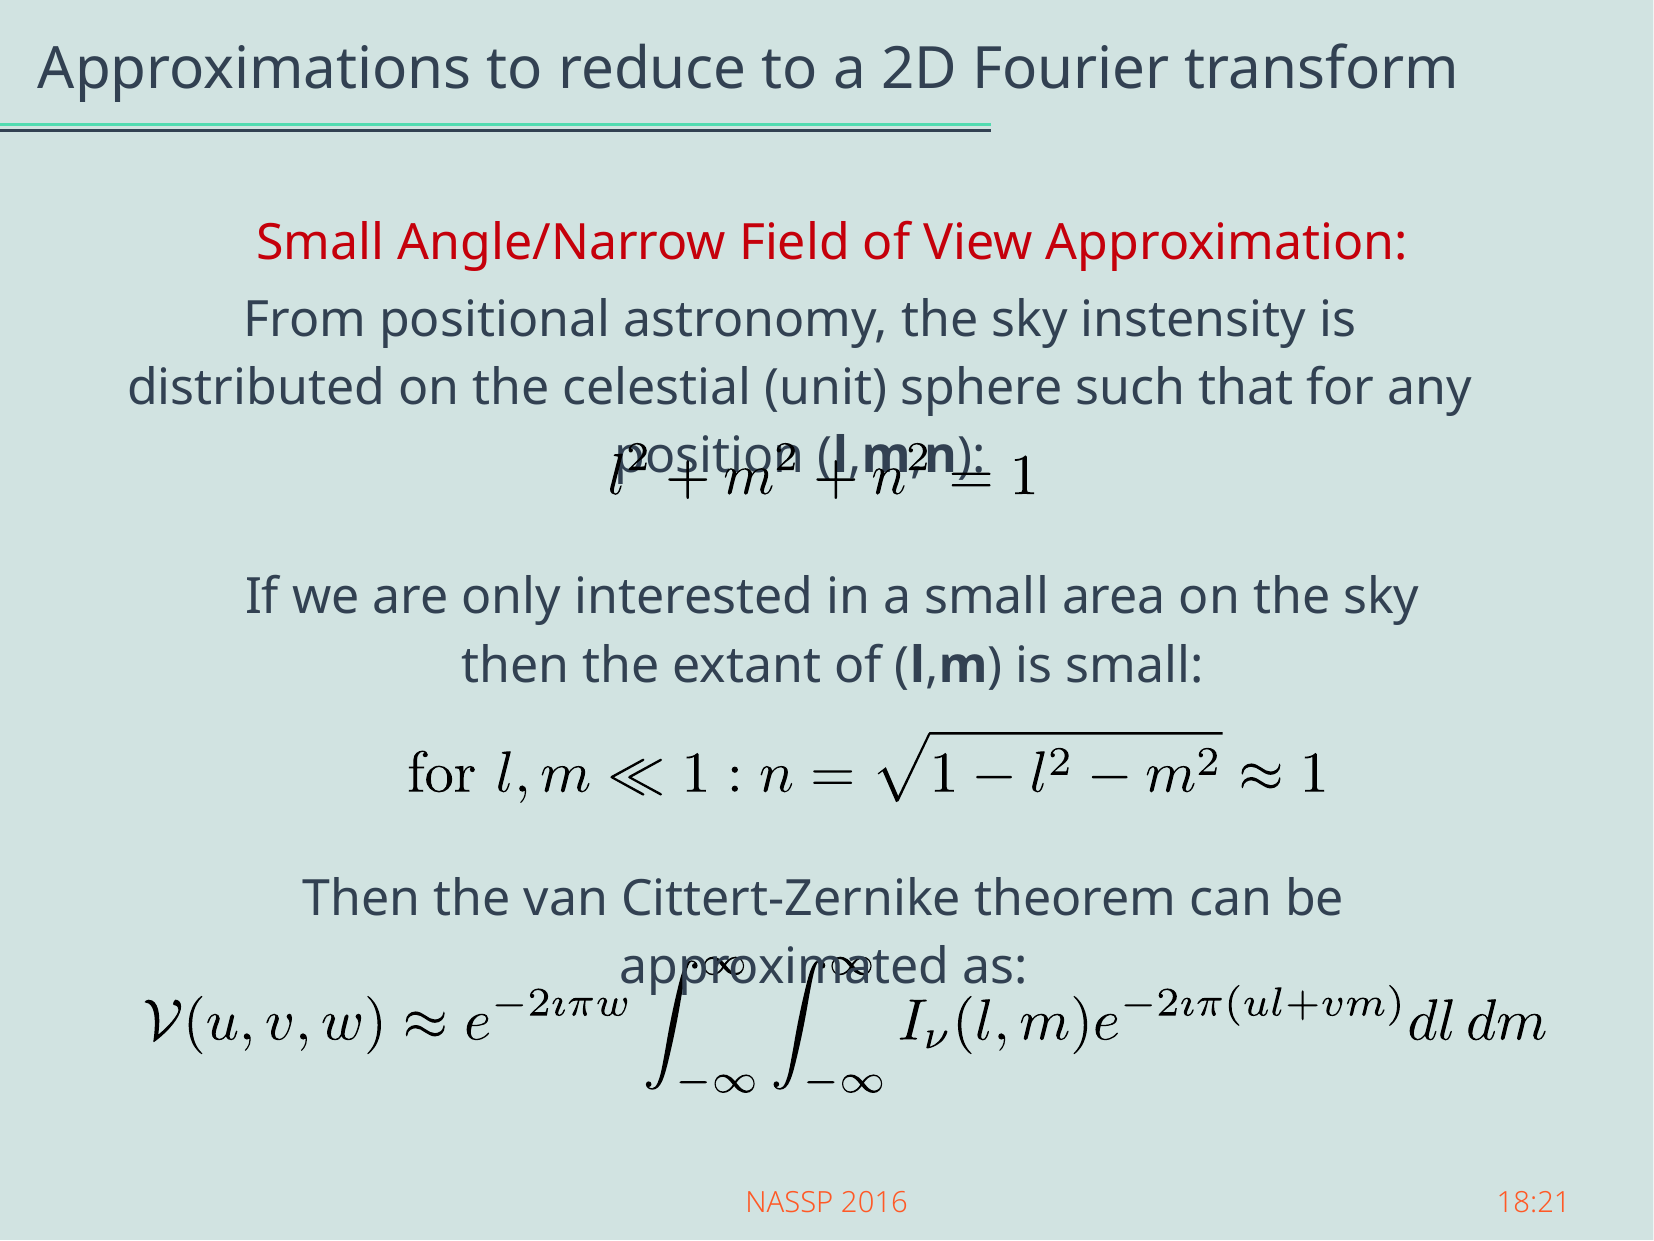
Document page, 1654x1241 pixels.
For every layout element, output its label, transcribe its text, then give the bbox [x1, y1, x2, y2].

text_box [969, 970, 982, 980]
text_box [897, 959, 911, 967]
text_box [626, 970, 639, 980]
text_box [851, 970, 864, 980]
text_box If we are only interested in a small area on the sky then the extant of (l,m) is small: [171, 552, 1495, 689]
text_box Approximations to reduce to a 2D Fourier transform [22, 18, 1501, 104]
text_box From positional astronomy, the sky instensity is distributed on the celestial (unit) sphere such that for any position (l,m,n): [106, 275, 1495, 411]
text_box Small Angle/Narrow Field of View Approximation: [171, 198, 1495, 275]
text_box [406, 732, 1329, 804]
text_box [925, 959, 940, 980]
text_box [765, 957, 777, 966]
text_box [656, 959, 670, 980]
text_box [687, 959, 701, 980]
text_box [735, 959, 751, 980]
text_box Then the van Cittert-Zernike theorem can be approximated as: [147, 854, 1501, 940]
text_box [607, 442, 1039, 499]
text_box [142, 956, 1548, 1098]
